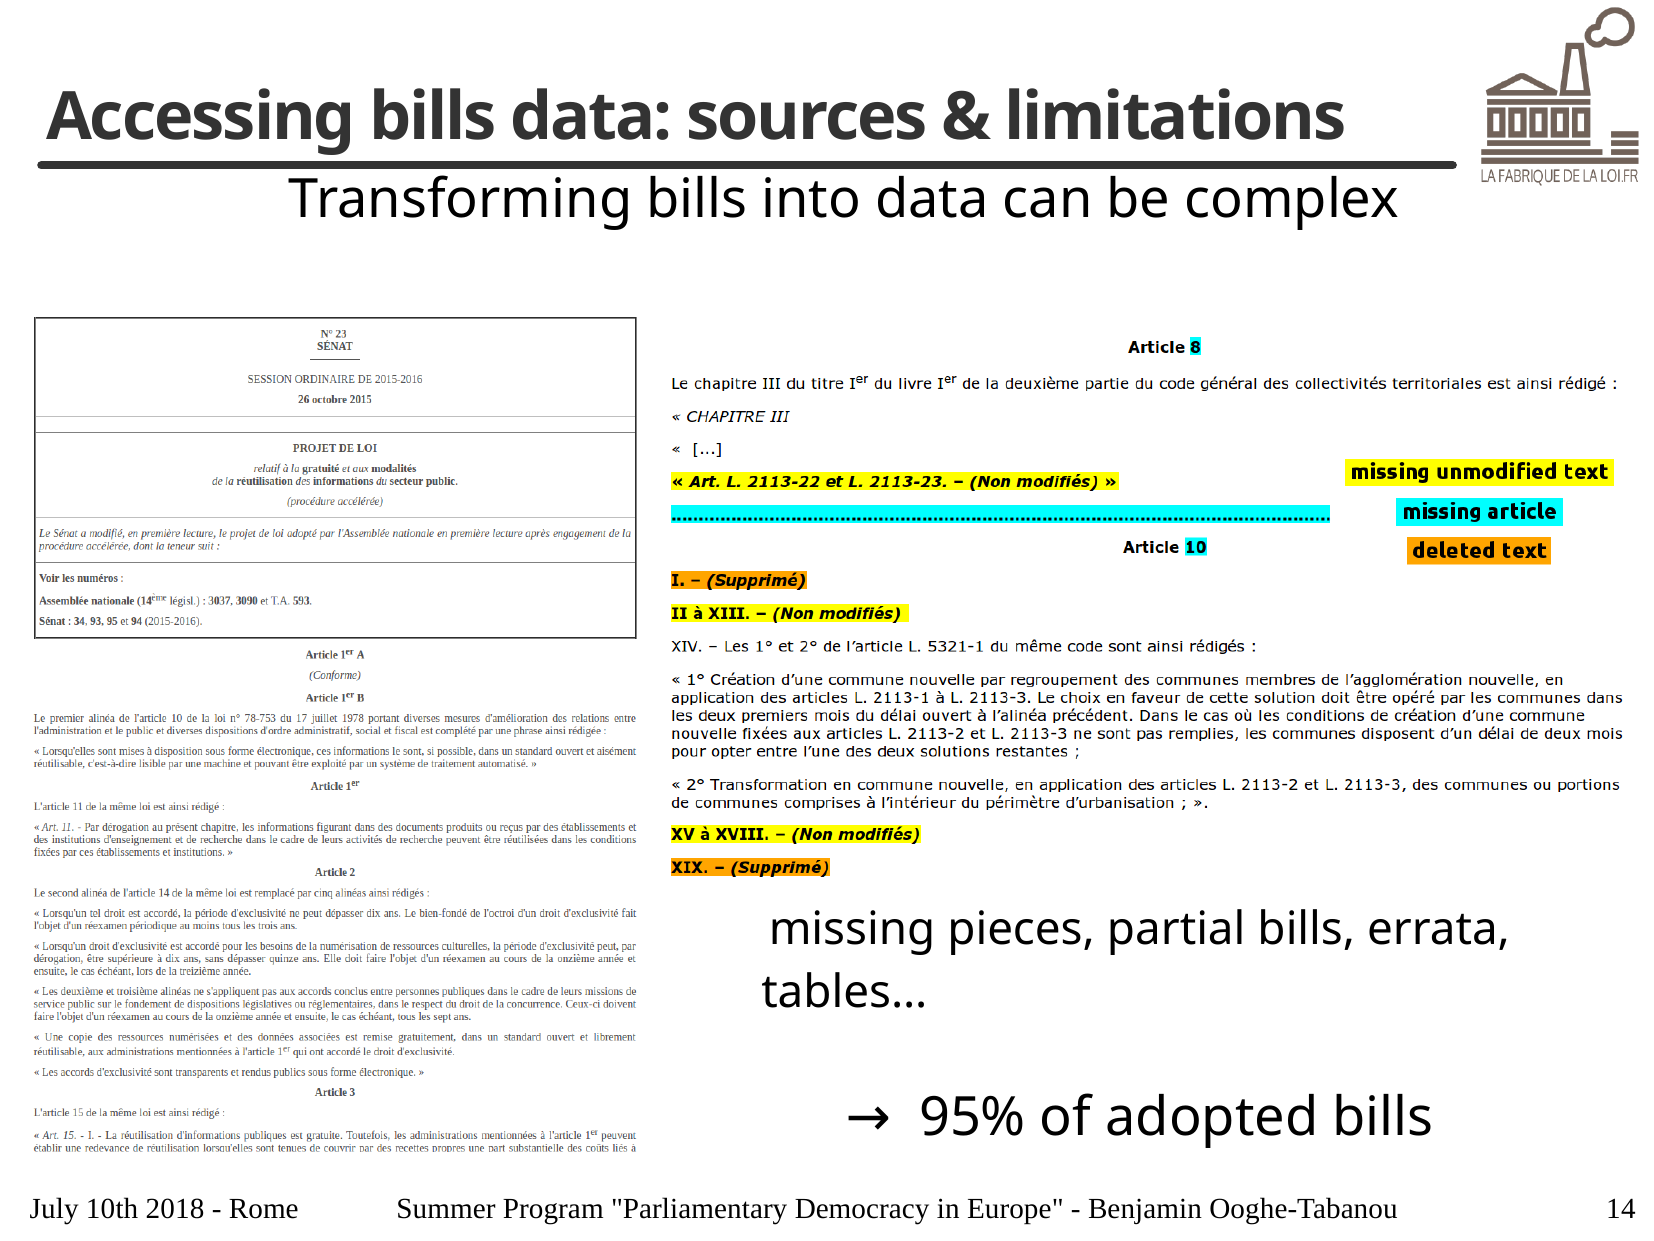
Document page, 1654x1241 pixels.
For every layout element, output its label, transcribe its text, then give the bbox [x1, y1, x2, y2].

picture [1464, 0, 1654, 189]
subtitle Transforming bills into data can be complex missing pieces, partial bills, errata, tables… → 95% of adopted bills [82, 212, 1571, 1099]
title Accessing bills data: sources & limitations [29, 37, 1518, 189]
picture [656, 328, 1638, 888]
picture [29, 312, 643, 1152]
